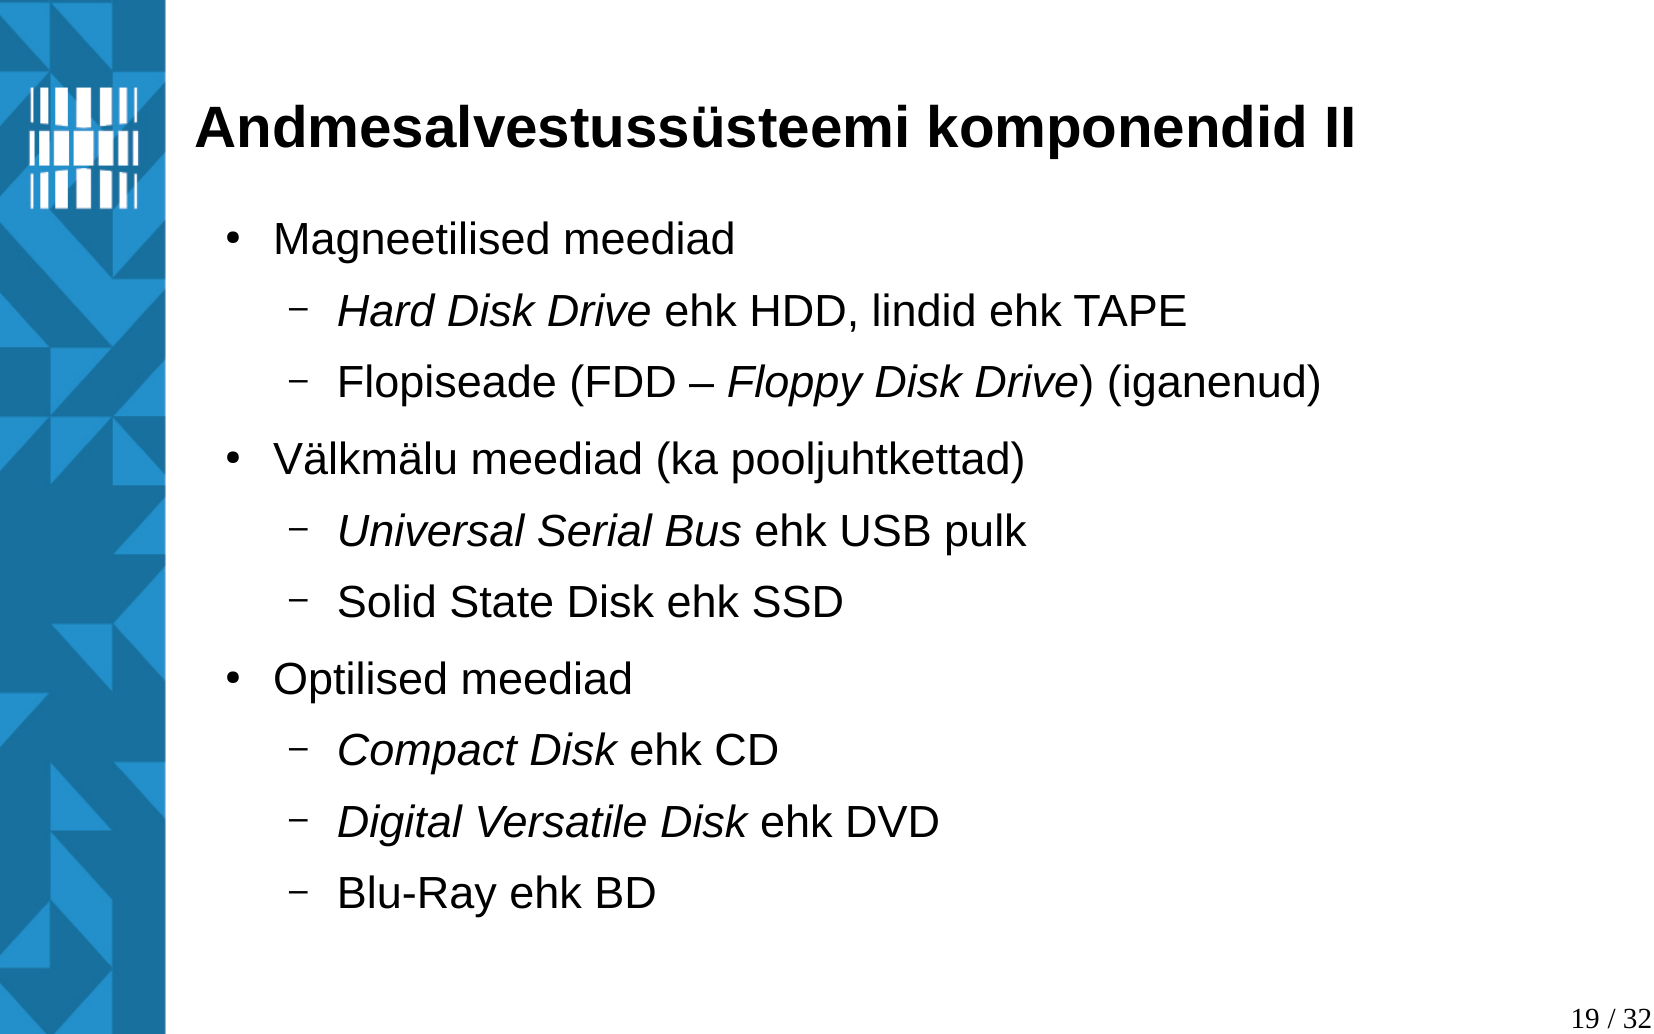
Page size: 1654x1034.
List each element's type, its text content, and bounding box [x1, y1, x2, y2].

title Andmesalvestussüsteemi komponendid II [194, 24, 1548, 231]
list Magneetilised meediad Hard Disk Drive ehk HDD, lindid ehk TAPE Flopiseade (FDD – Floppy Disk Drive) (iganenud) Välkmälu meediad (ka pooljuhtkettad) Universal Serial Bus ehk USB pulk Solid State Disk ehk SSD Optilised meediad Compact Disk ehk CD Digital Versatile Disk ehk DVD Blu-Ray ehk BD [209, 213, 1595, 922]
